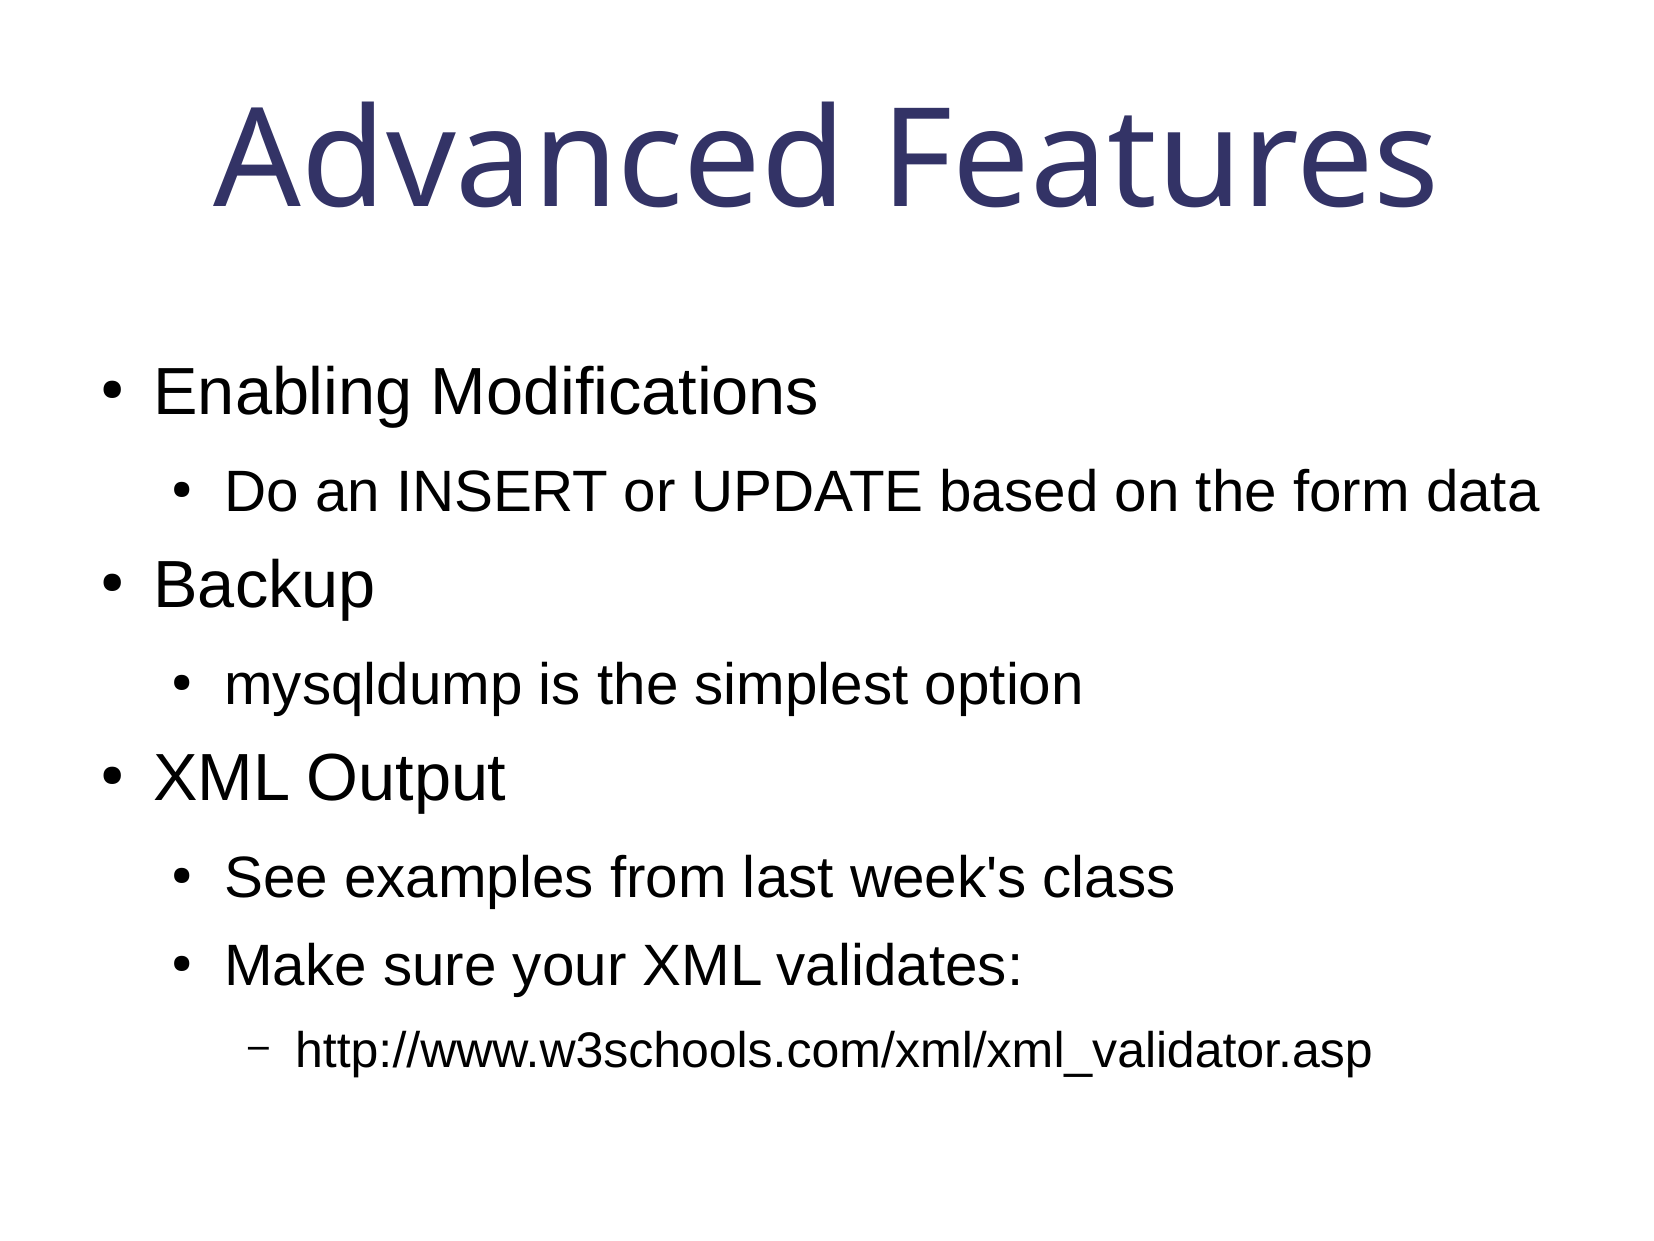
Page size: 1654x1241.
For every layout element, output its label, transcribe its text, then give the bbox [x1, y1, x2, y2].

list Enabling Modifications Do an INSERT or UPDATE based on the form data Backup mysqldump is the simplest option XML Output See examples from last week's class Make sure your XML validates: http://www.w3schools.com/xml/xml_validator.asp [82, 354, 1571, 1094]
title Advanced Features [82, 56, 1571, 250]
